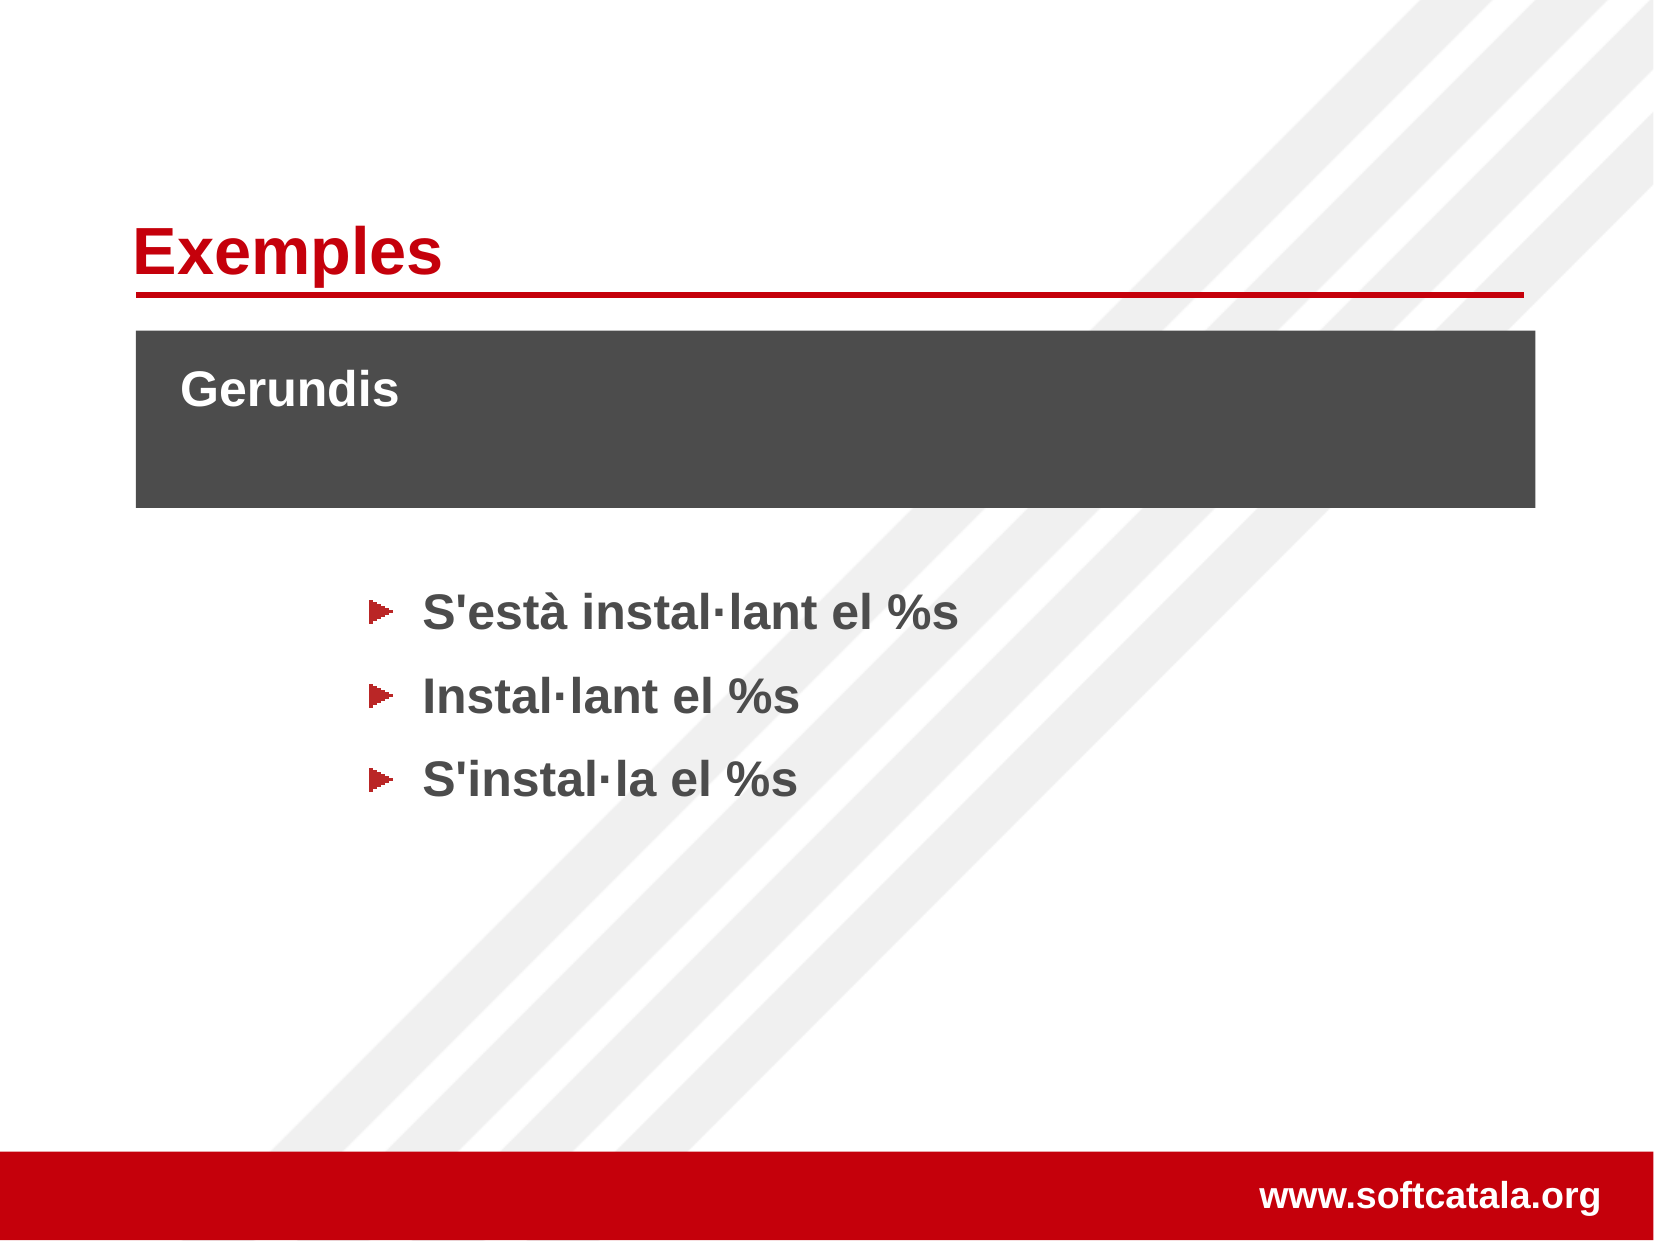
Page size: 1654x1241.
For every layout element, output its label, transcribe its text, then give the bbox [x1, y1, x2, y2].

text_box www.softcatala.org [0, 1151, 1654, 1241]
text_box [135, 330, 1536, 508]
picture [0, 0, 1654, 1151]
text_box Exemples [118, 206, 1501, 297]
text_box Gerundis [165, 354, 1506, 549]
text_box S'està instal·lant el %s Instal·lant el %s S'instal·la el %s [118, 549, 1536, 788]
